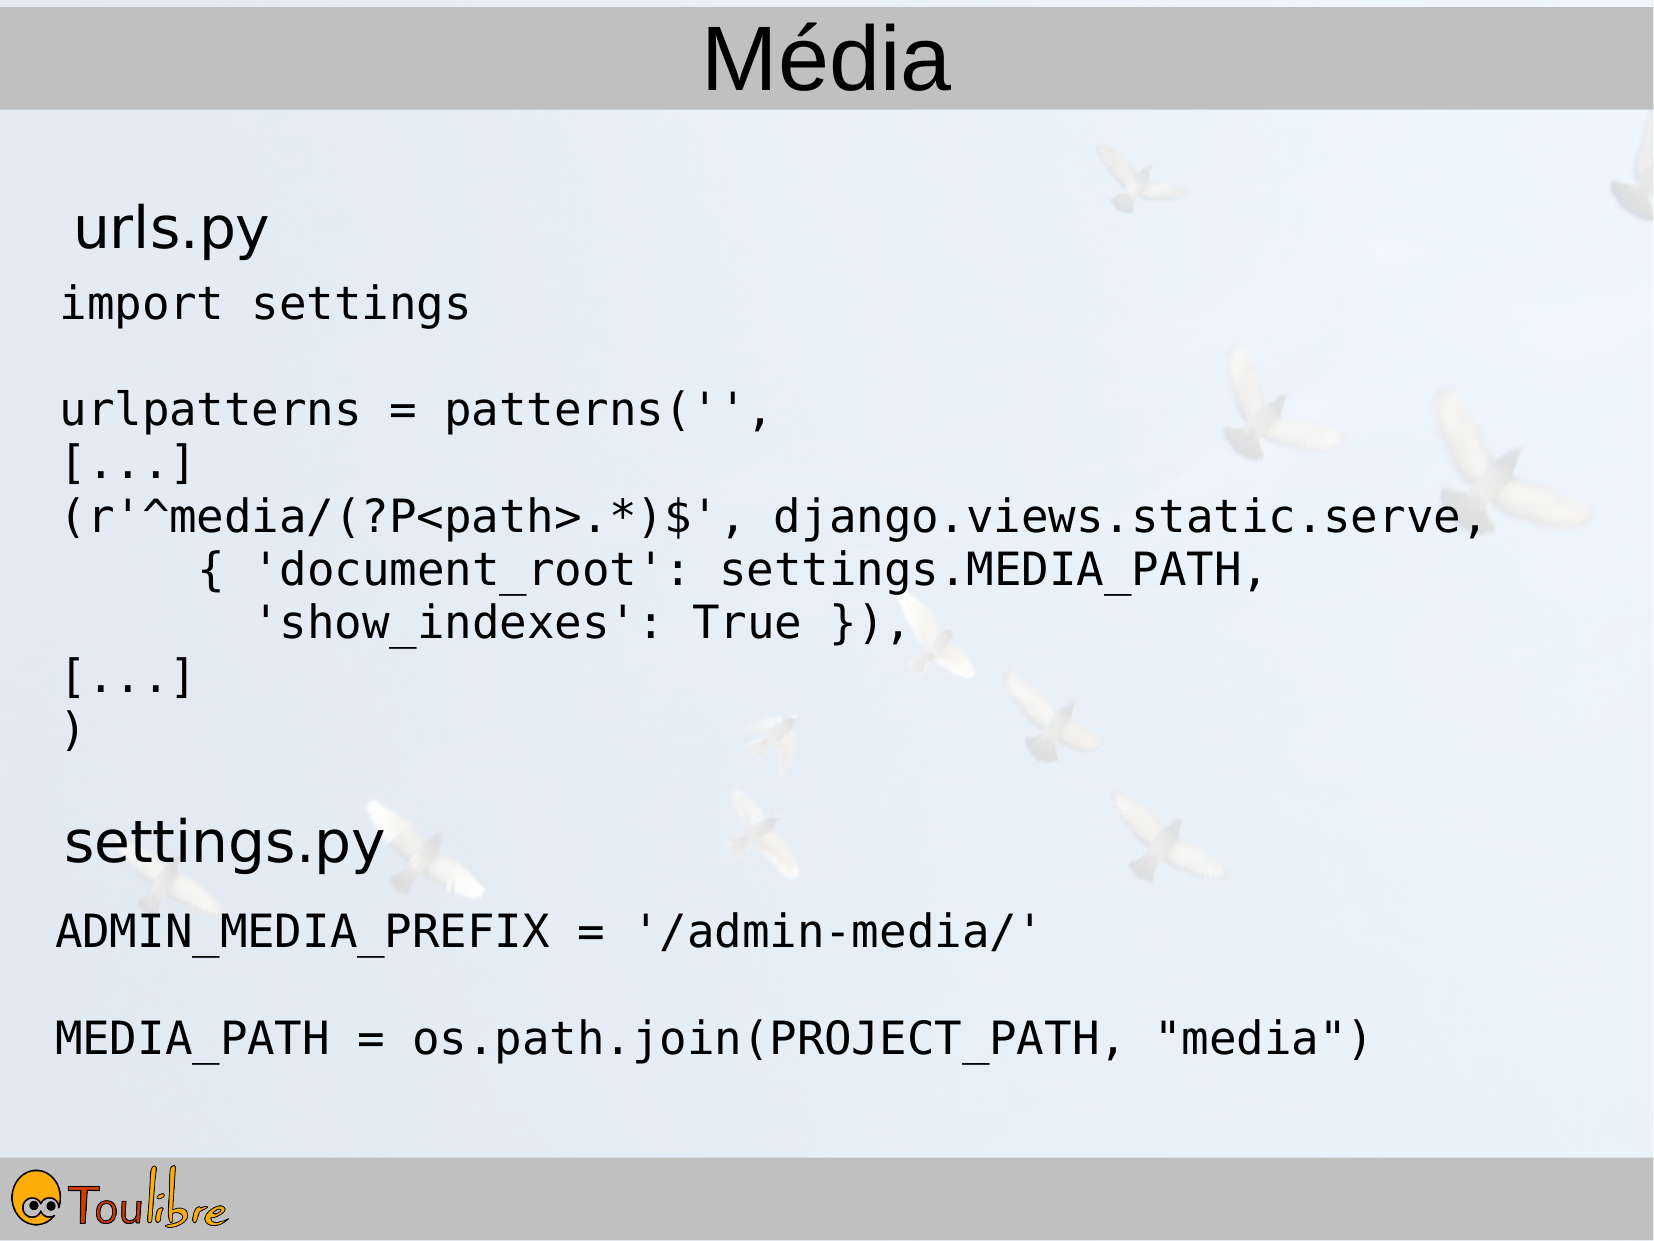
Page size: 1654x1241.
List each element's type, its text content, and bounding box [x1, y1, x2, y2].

picture [11, 1165, 229, 1228]
text_box ADMIN_MEDIA_PREFIX = '/admin-media/' MEDIA_PATH = os.path.join(PROJECT_PATH, "media") [40, 897, 1630, 1096]
text_box urls.py [58, 186, 961, 270]
text_box settings.py [49, 801, 952, 885]
text_box import settings urlpatterns = patterns('', [...] (r'^media/(?P<path>.*)$', django.views.static.serve, { 'document_root': settings.MEDIA_PATH, 'show_indexes': True }), [...] ) [44, 269, 1634, 781]
title Média [0, 7, 1654, 110]
